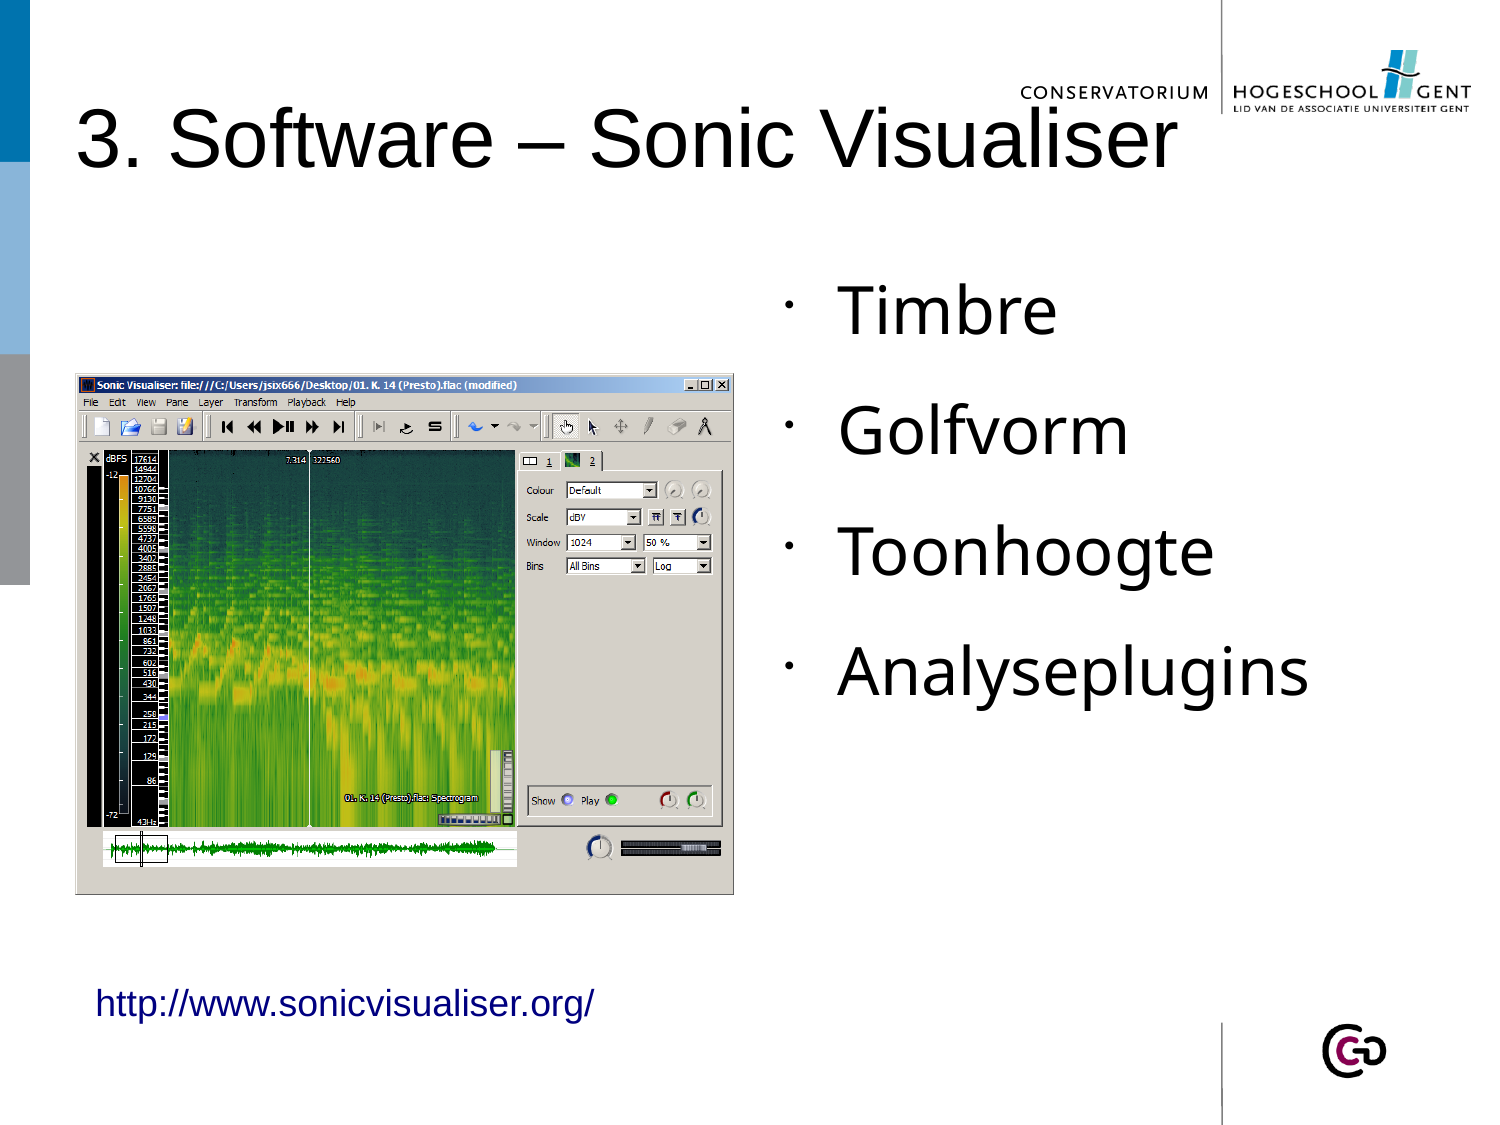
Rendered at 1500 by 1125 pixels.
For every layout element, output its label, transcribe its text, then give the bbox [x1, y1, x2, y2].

list Timbre Golfvorm Toonhoogte Analyseplugins [766, 263, 1426, 991]
picture [0, 162, 30, 585]
picture [1425, 50, 1471, 112]
picture [75, 373, 734, 895]
picture [1298, 1011, 1410, 1090]
text_box http://www.sonicvisualiser.org/ [80, 975, 713, 1045]
title 3. Software – Sonic Visualiser [75, 44, 1425, 233]
